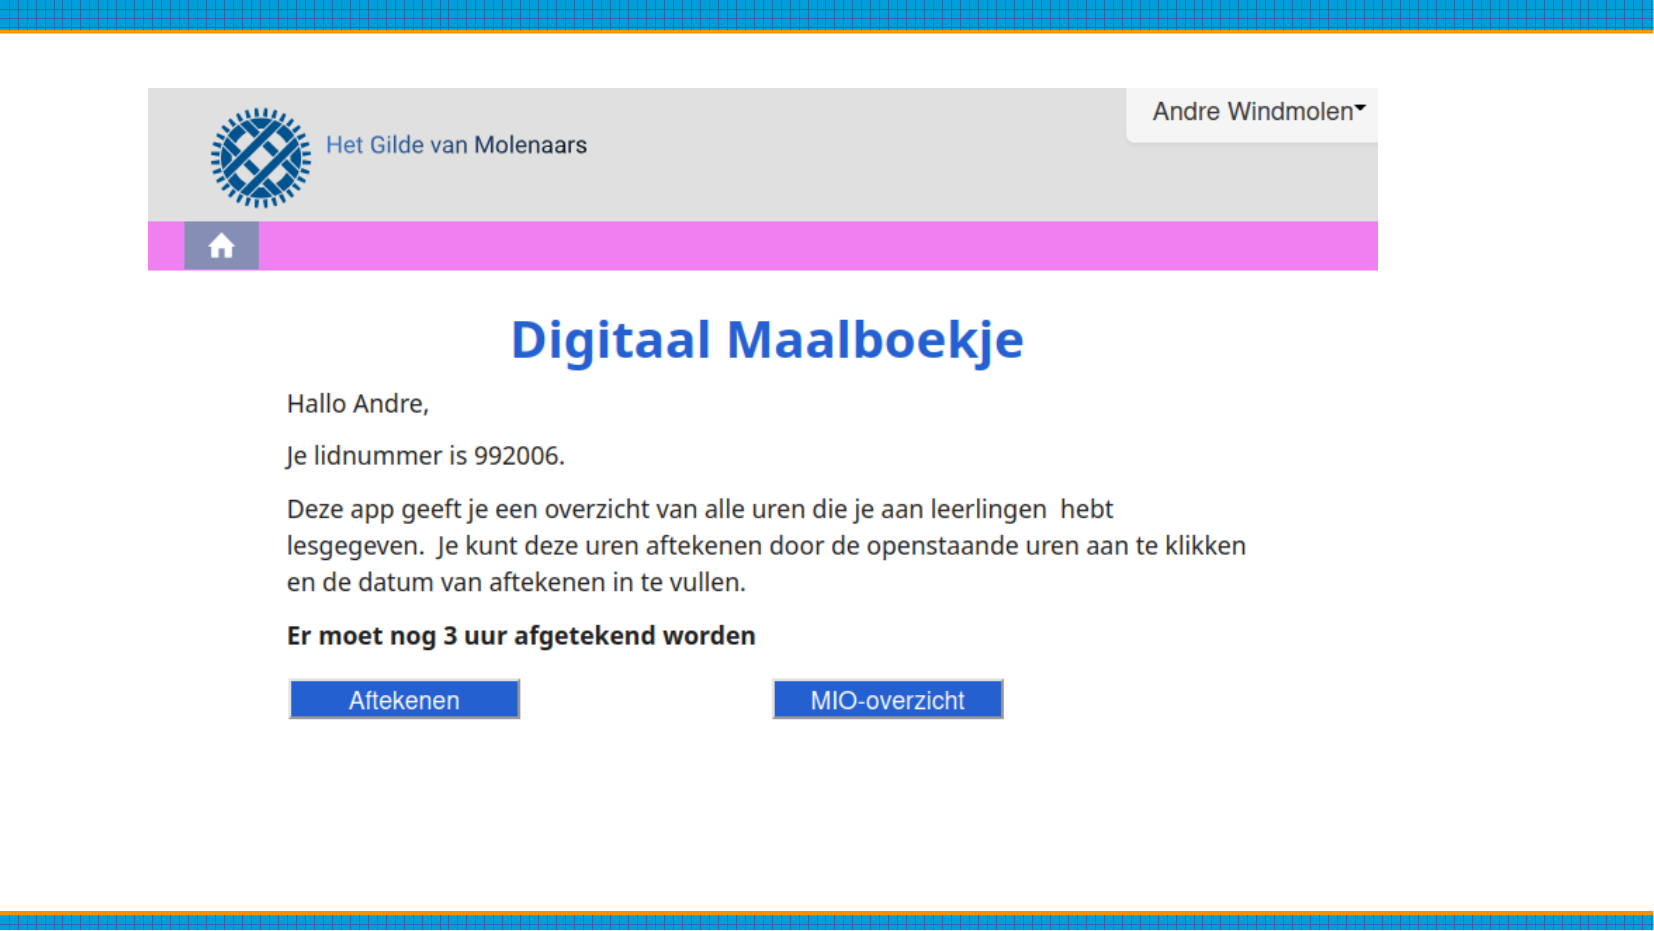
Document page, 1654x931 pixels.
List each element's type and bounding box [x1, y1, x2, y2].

picture [148, 88, 1378, 739]
